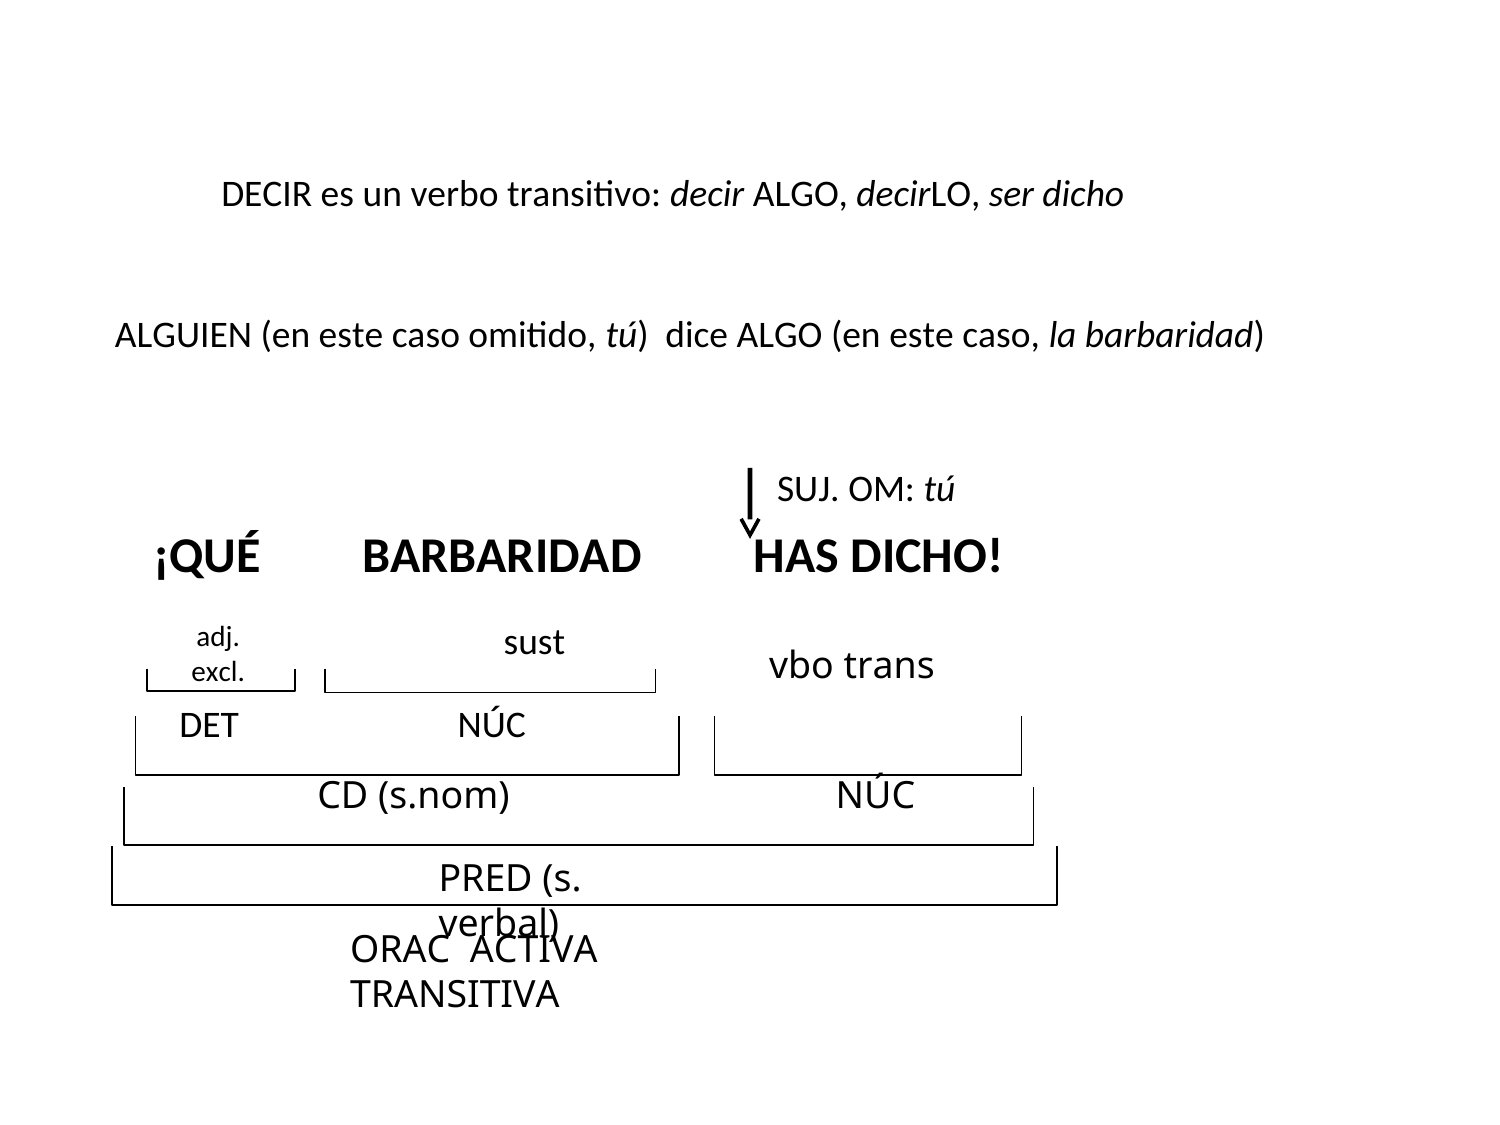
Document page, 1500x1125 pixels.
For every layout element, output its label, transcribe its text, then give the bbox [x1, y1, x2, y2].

text_box DECIR es un verbo transitivo: decir ALGO, decirLO, ser dicho [206, 160, 1329, 222]
text_box NÚC [442, 692, 588, 753]
text_box DET [135, 695, 283, 753]
text_box PRED (s. verbal) [423, 845, 693, 952]
text_box ¡QUÉ BARBARIDAD HAS DICHO! [138, 515, 1019, 591]
text_box adj. excl. [135, 609, 302, 695]
text_box CD (s.nom) [302, 763, 525, 824]
text_box SUJ. OM: tú [762, 456, 971, 517]
text_box ORAC ACTIVA TRANSITIVA [335, 917, 810, 1023]
text_box ALGUIEN (en este caso omitido, tú) dice ALGO (en este caso, la barbaridad) [100, 302, 1447, 364]
text_box NÚC [820, 763, 975, 824]
text_box vbo trans [754, 633, 971, 694]
text_box sust [488, 609, 581, 671]
